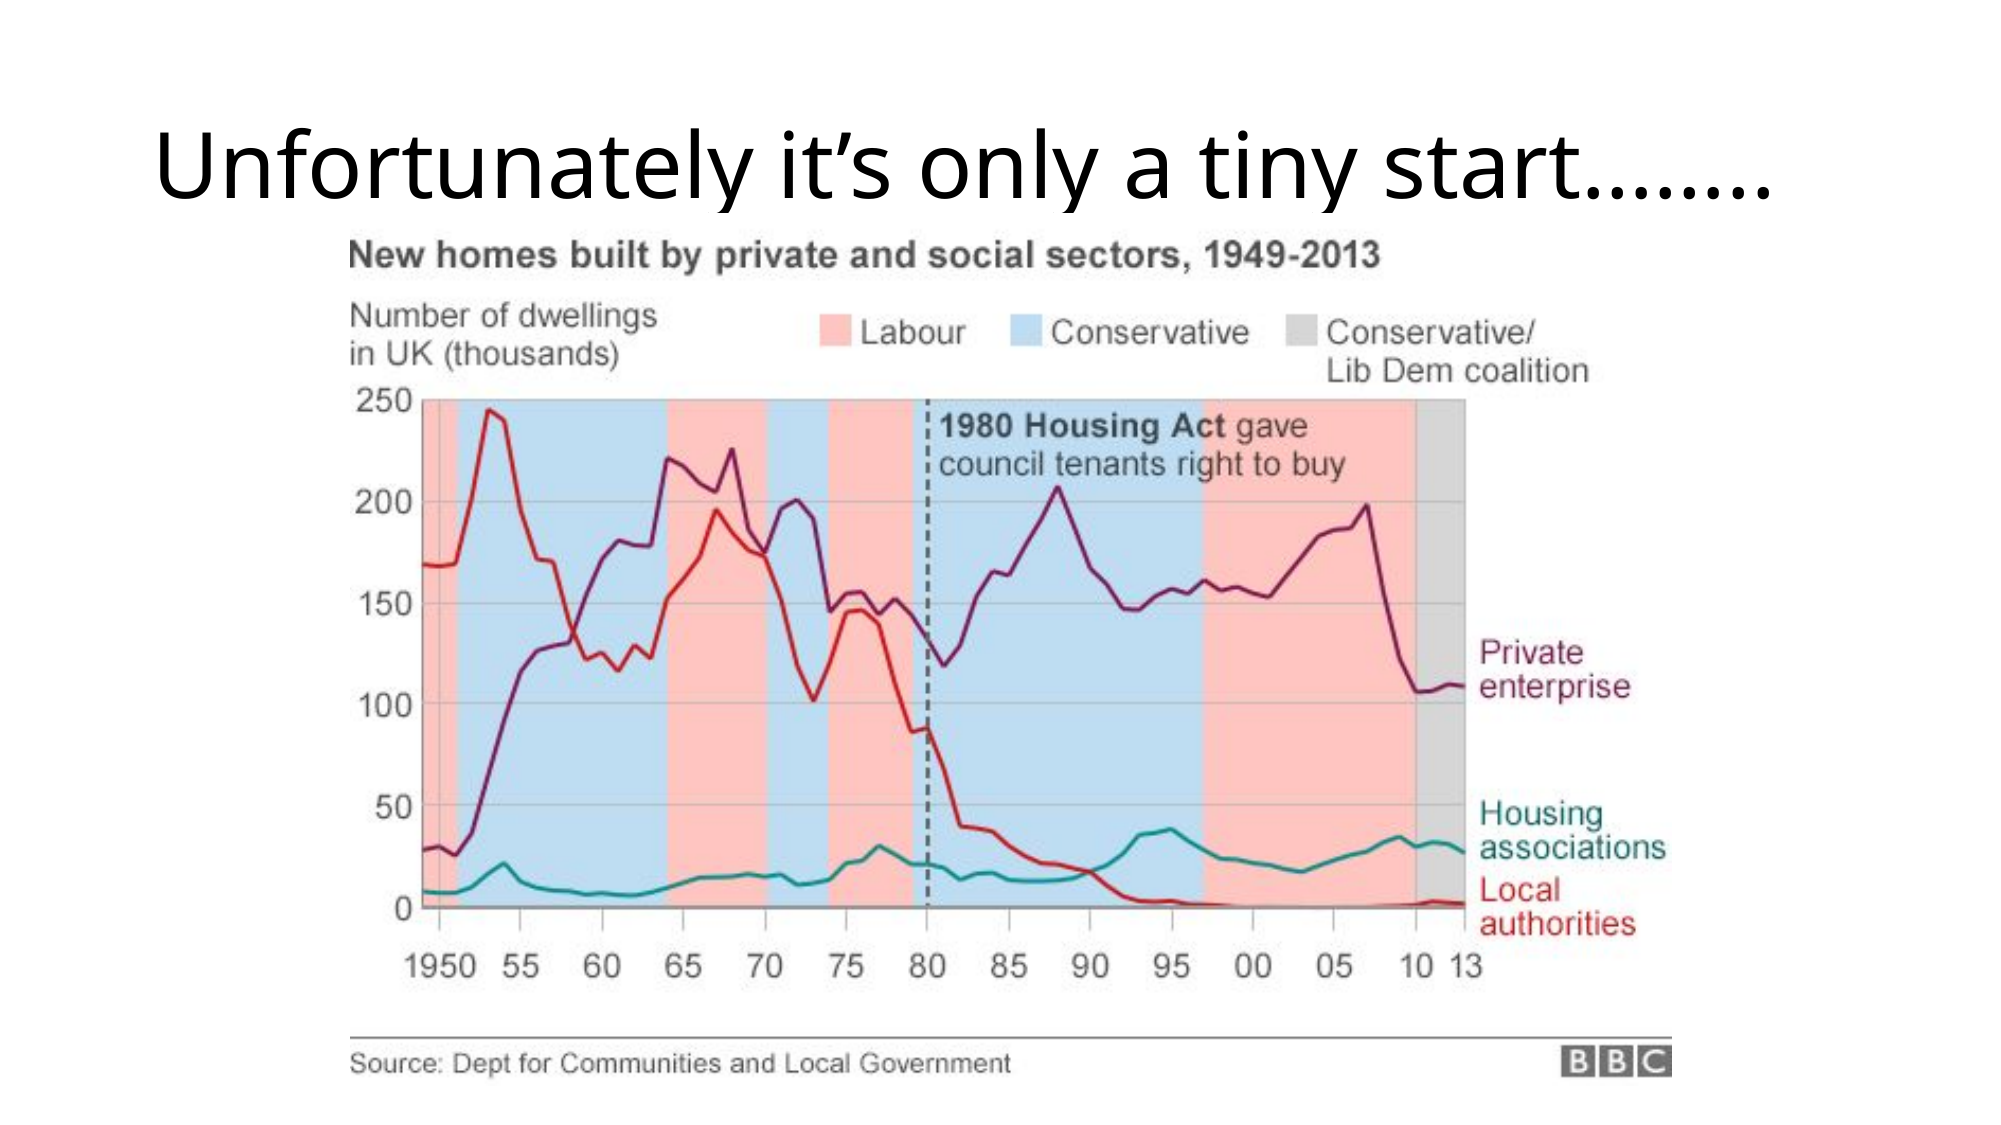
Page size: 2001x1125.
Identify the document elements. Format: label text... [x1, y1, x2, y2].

title Unfortunately it’s only a tiny start…….. [137, 59, 1863, 278]
picture [350, 213, 1672, 1086]
